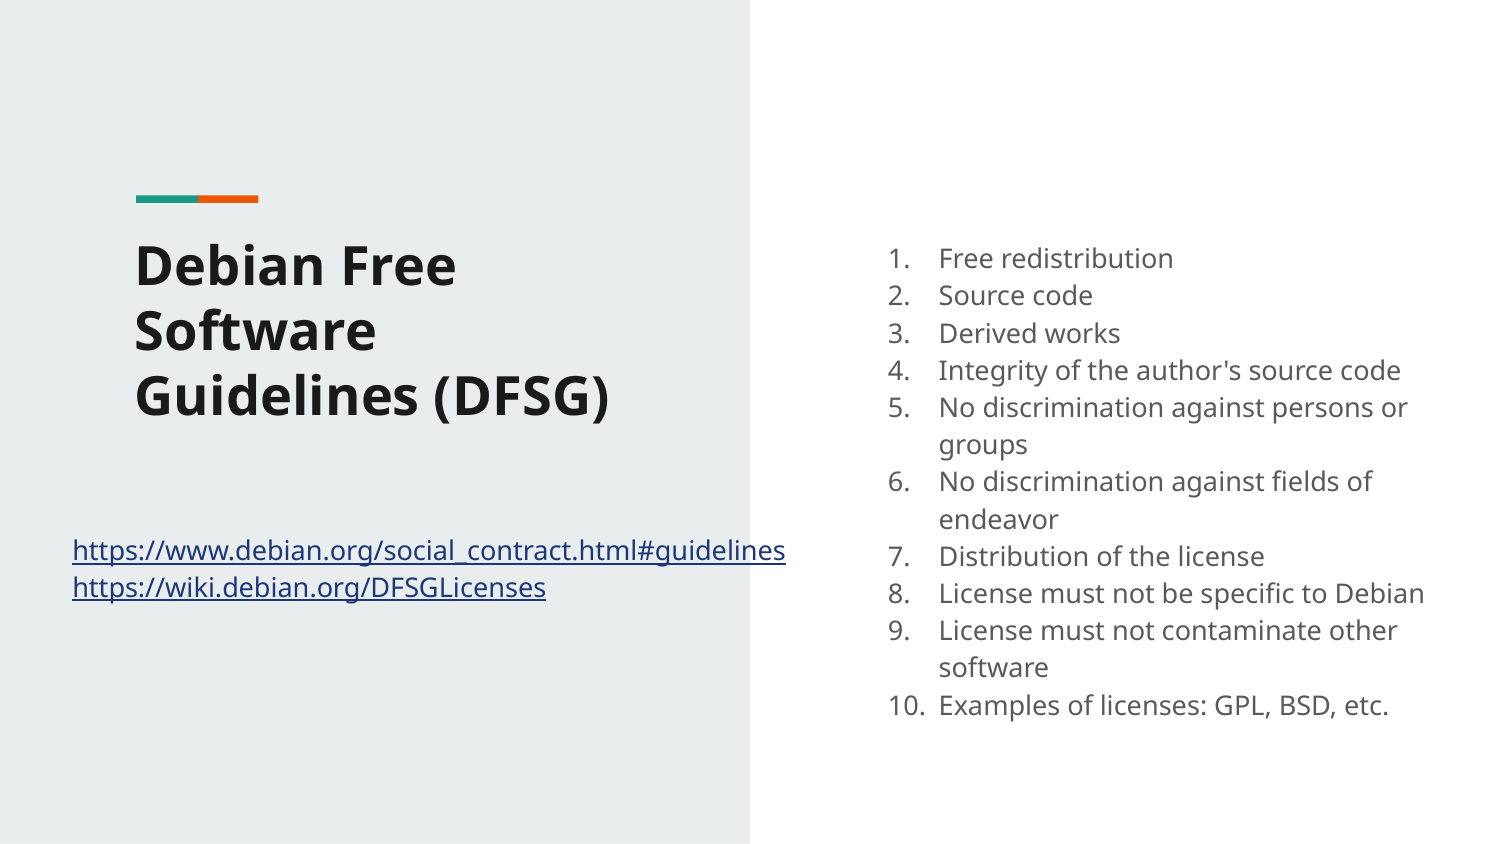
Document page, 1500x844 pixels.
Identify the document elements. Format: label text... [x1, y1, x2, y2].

title Debian Free Software Guidelines (DFSG) [119, 216, 662, 494]
subtitle https://www.debian.org/social_contract.html#guidelines https://wiki.debian.org/DFSGLicenses [57, 518, 807, 712]
list Free redistribution Source code Derived works Integrity of the author's source code No discrimination against persons or groups No discrimination against fields of endeavor Distribution of the license License must not be specific to Debian License must not contaminate other software Examples of licenses: GPL, BSD, etc. [848, 221, 1482, 775]
